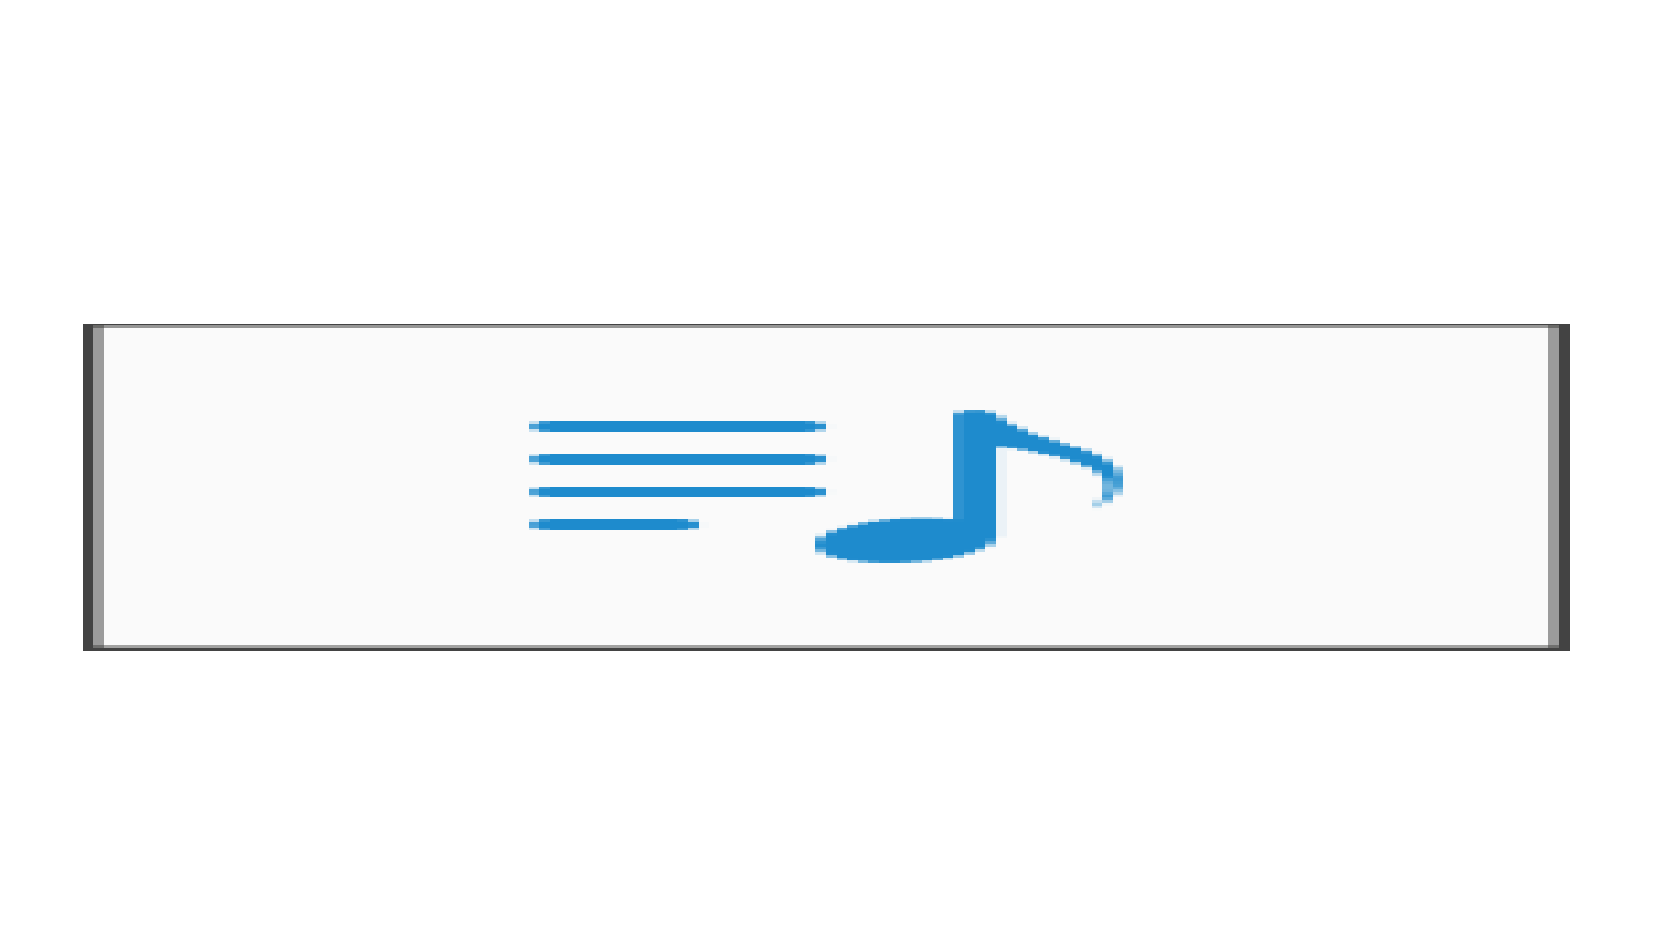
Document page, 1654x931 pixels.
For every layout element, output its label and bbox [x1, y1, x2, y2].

text_box [82, 323, 1571, 652]
